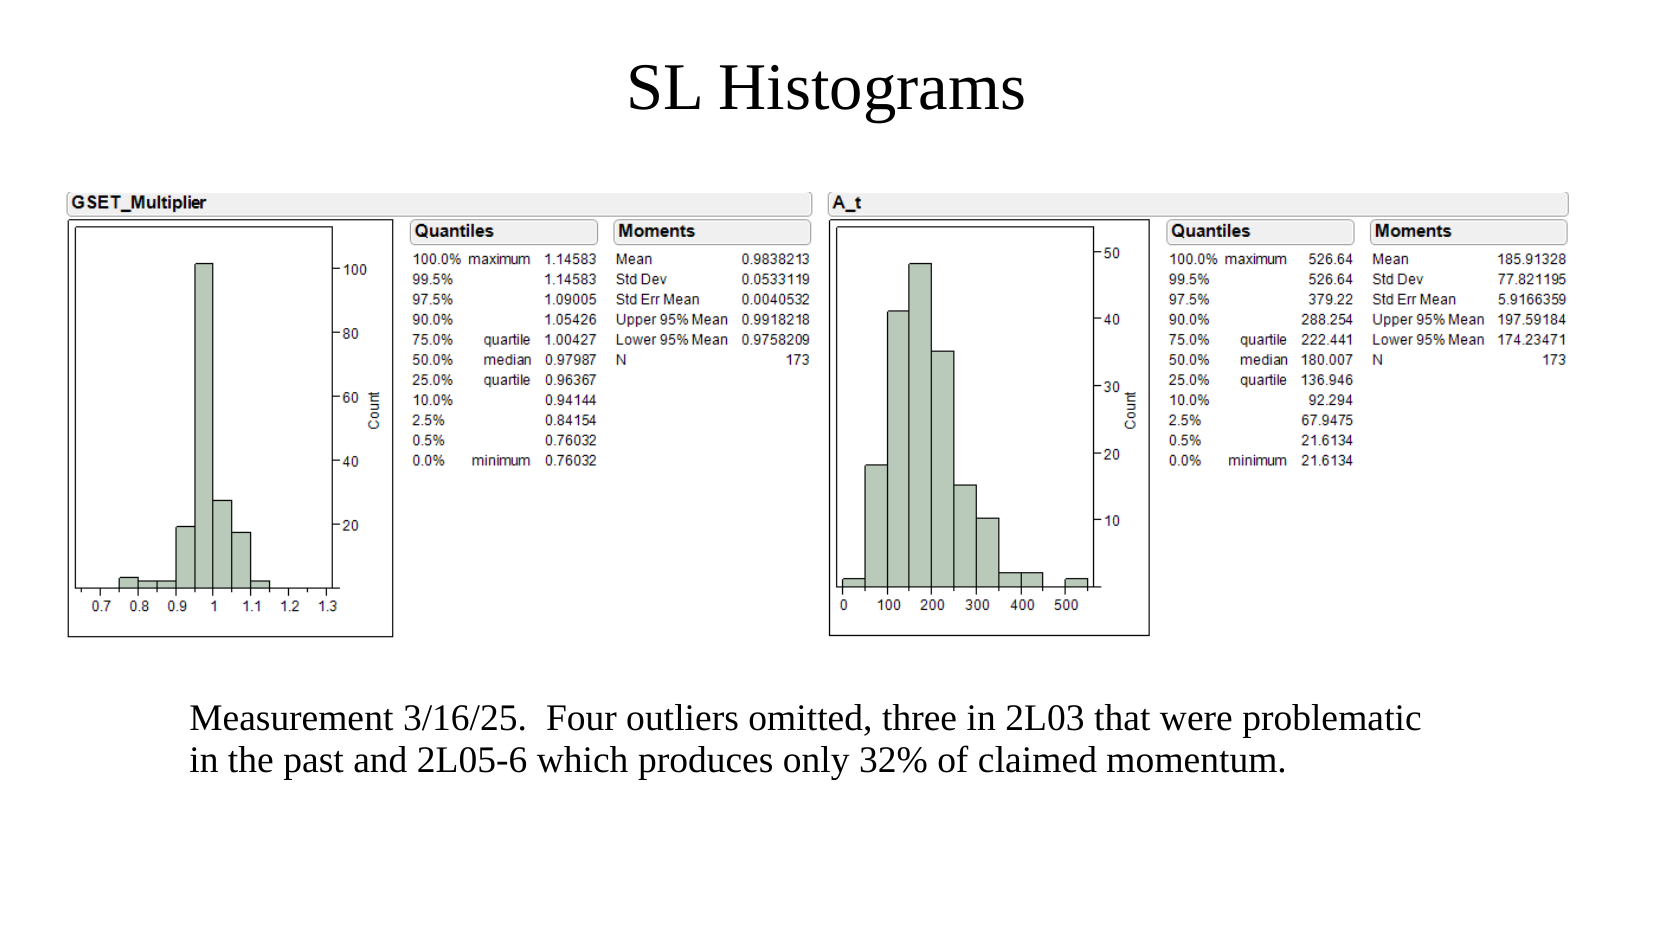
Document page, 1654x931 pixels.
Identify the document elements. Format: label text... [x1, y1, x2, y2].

text_box Measurement 3/16/25. Four outliers omitted, three in 2L03 that were problematic in the past and 2L05-6 which produces only 32% of claimed momentum. [174, 689, 1447, 788]
title SL Histograms [82, 37, 1571, 138]
picture [37, 192, 1595, 648]
